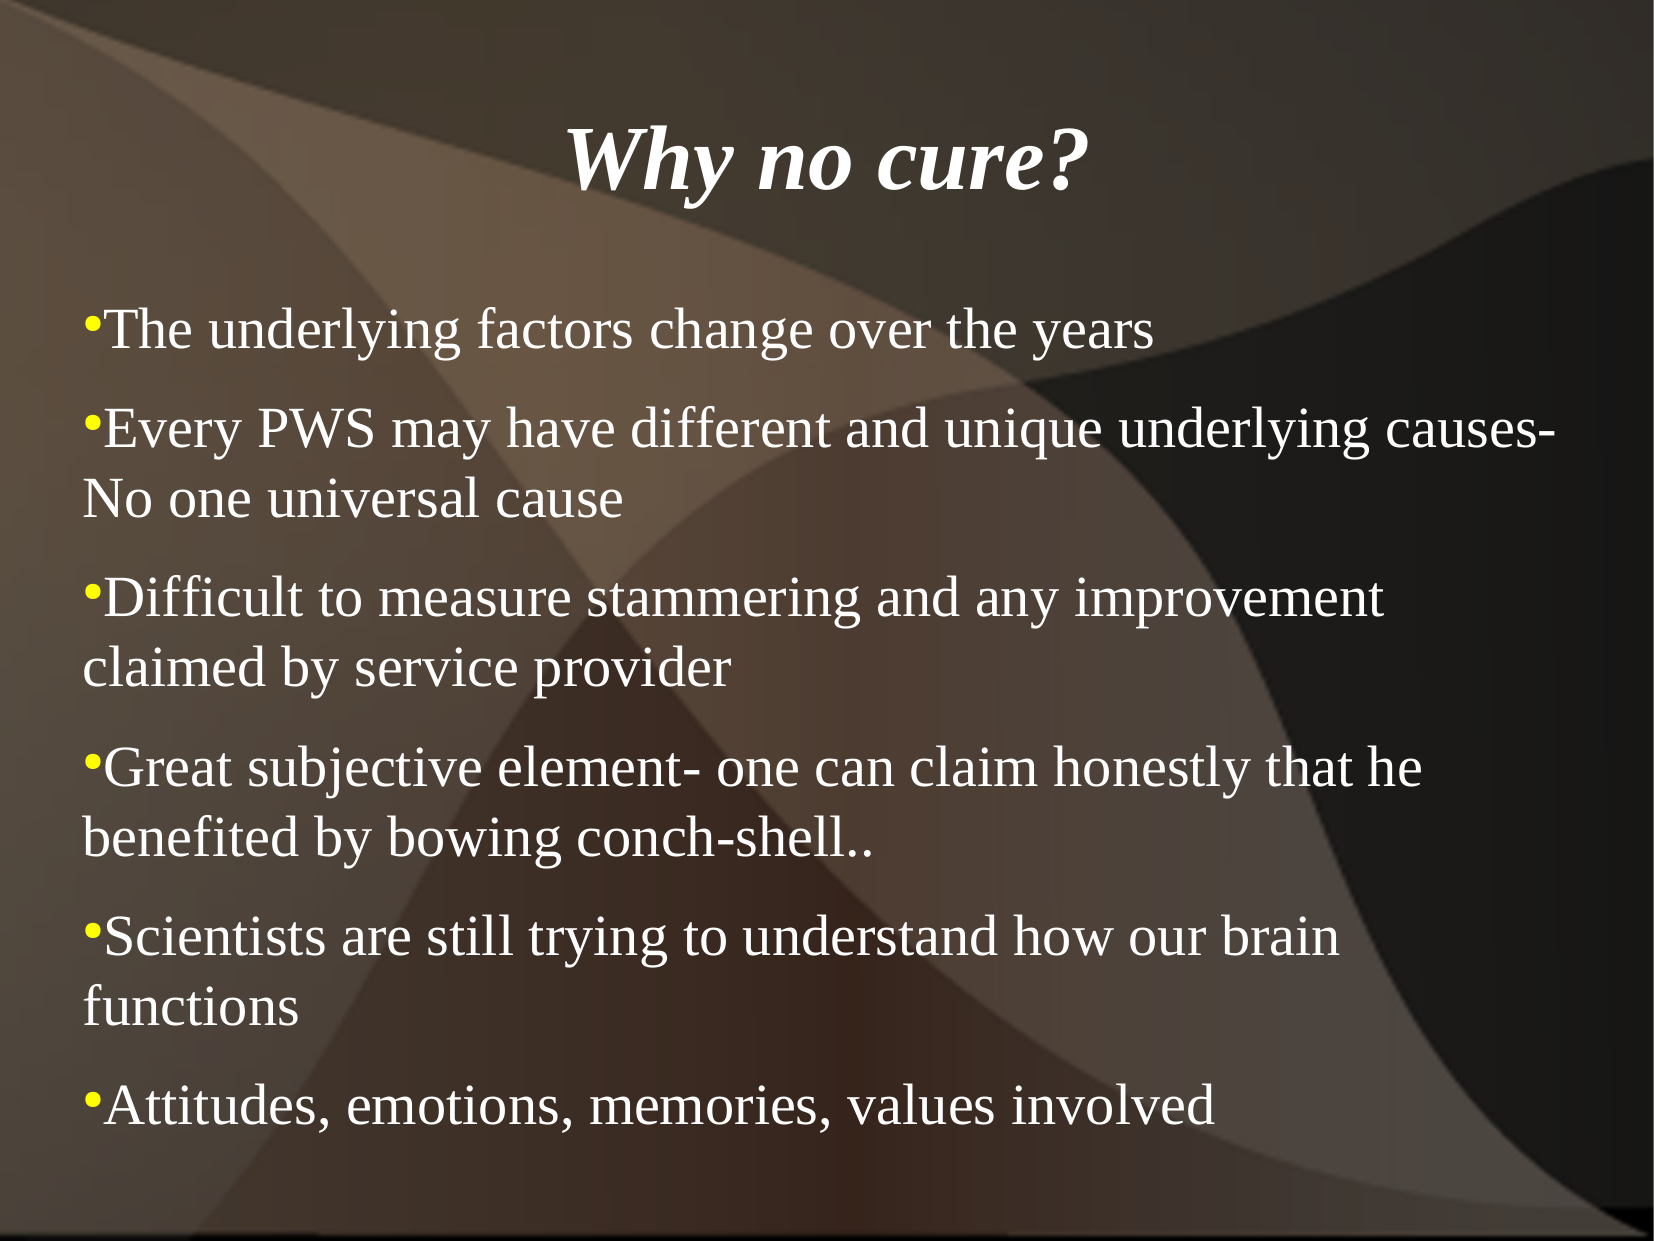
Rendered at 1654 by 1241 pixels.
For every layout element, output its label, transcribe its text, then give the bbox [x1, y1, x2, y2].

list The underlying factors change over the years Every PWS may have different and unique underlying causes- No one universal cause Difficult to measure stammering and any improvement claimed by service provider Great subjective element- one can claim honestly that he benefited by bowing conch-shell.. Scientists are still trying to understand how our brain functions Attitudes, emotions, memories, values involved [82, 290, 1571, 1179]
title Why no cure? [82, 49, 1571, 257]
